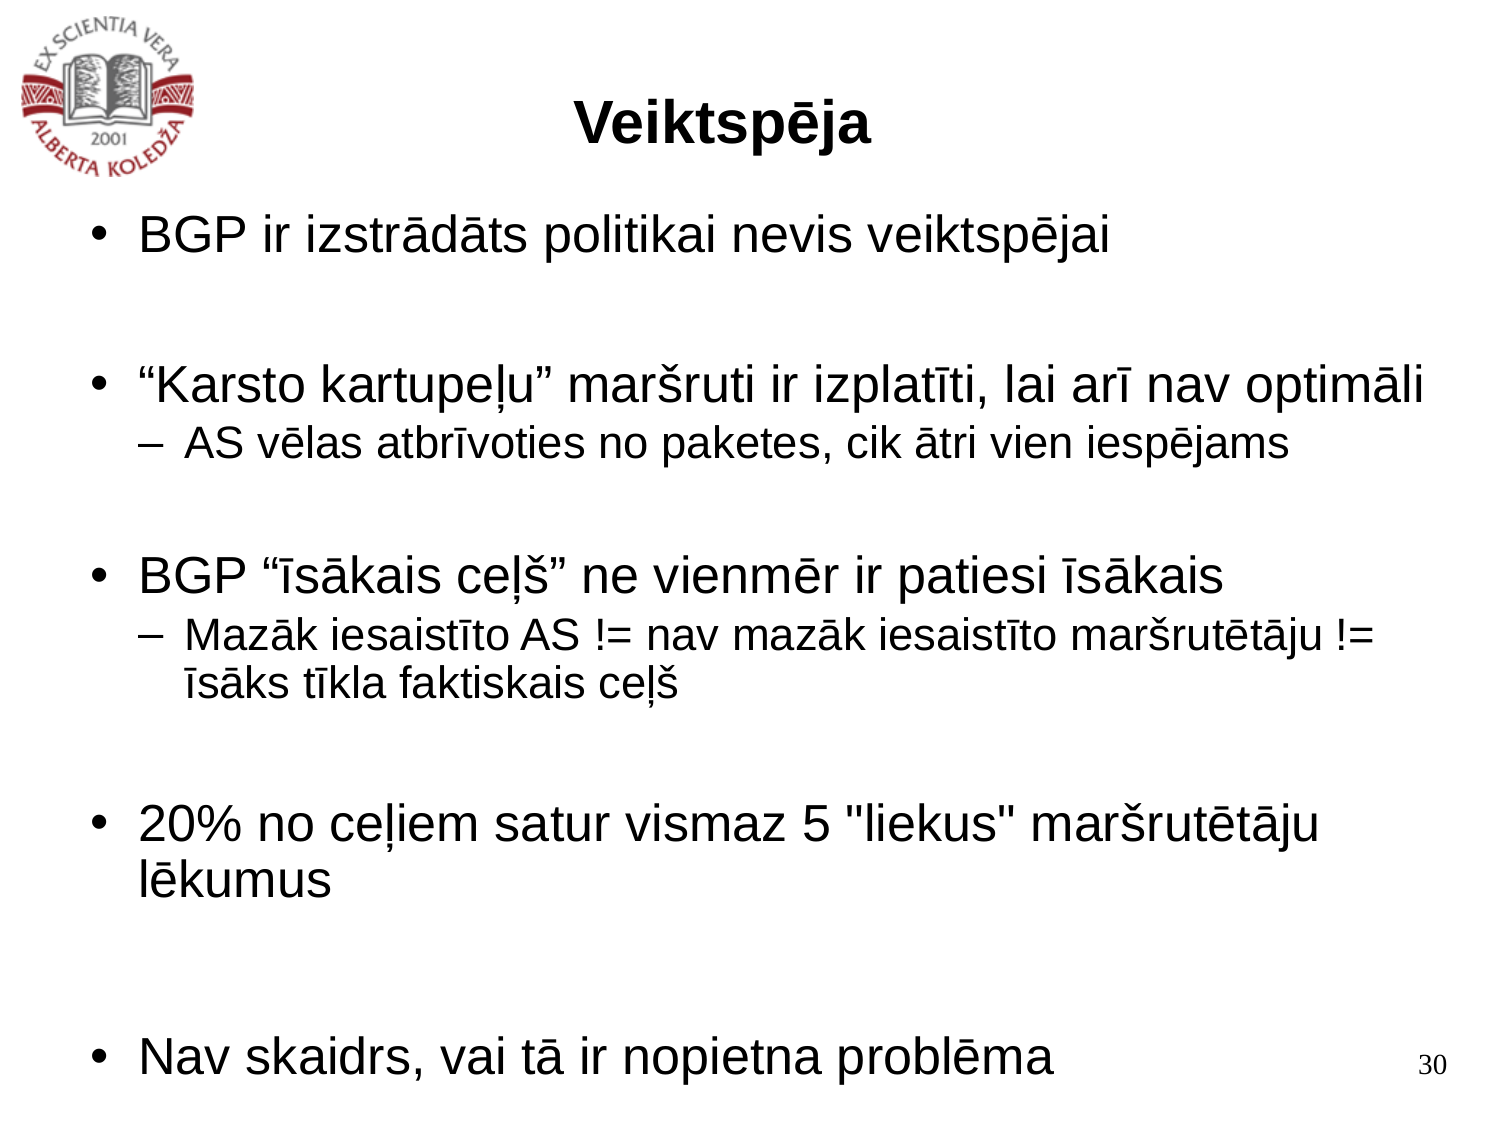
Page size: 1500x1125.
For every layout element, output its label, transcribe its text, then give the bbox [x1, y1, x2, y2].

picture [21, 16, 194, 177]
list BGP ir izstrādāts politikai nevis veiktspējai “Karsto kartupeļu” maršruti ir izplatīti, lai arī nav optimāli AS vēlas atbrīvoties no paketes, cik ātri vien iespējams BGP “īsākais ceļš” ne vienmēr ir patiesi īsākais Mazāk iesaistīto AS != nav mazāk iesaistīto maršrutētāju != īsāks tīkla faktiskais ceļš 20% no ceļiem satur vismaz 5 "liekus" maršrutētāju lēkumus Nav skaidrs, vai tā ir nopietna problēma [74, 200, 1463, 1101]
title Veiktspēja [50, 62, 1374, 175]
